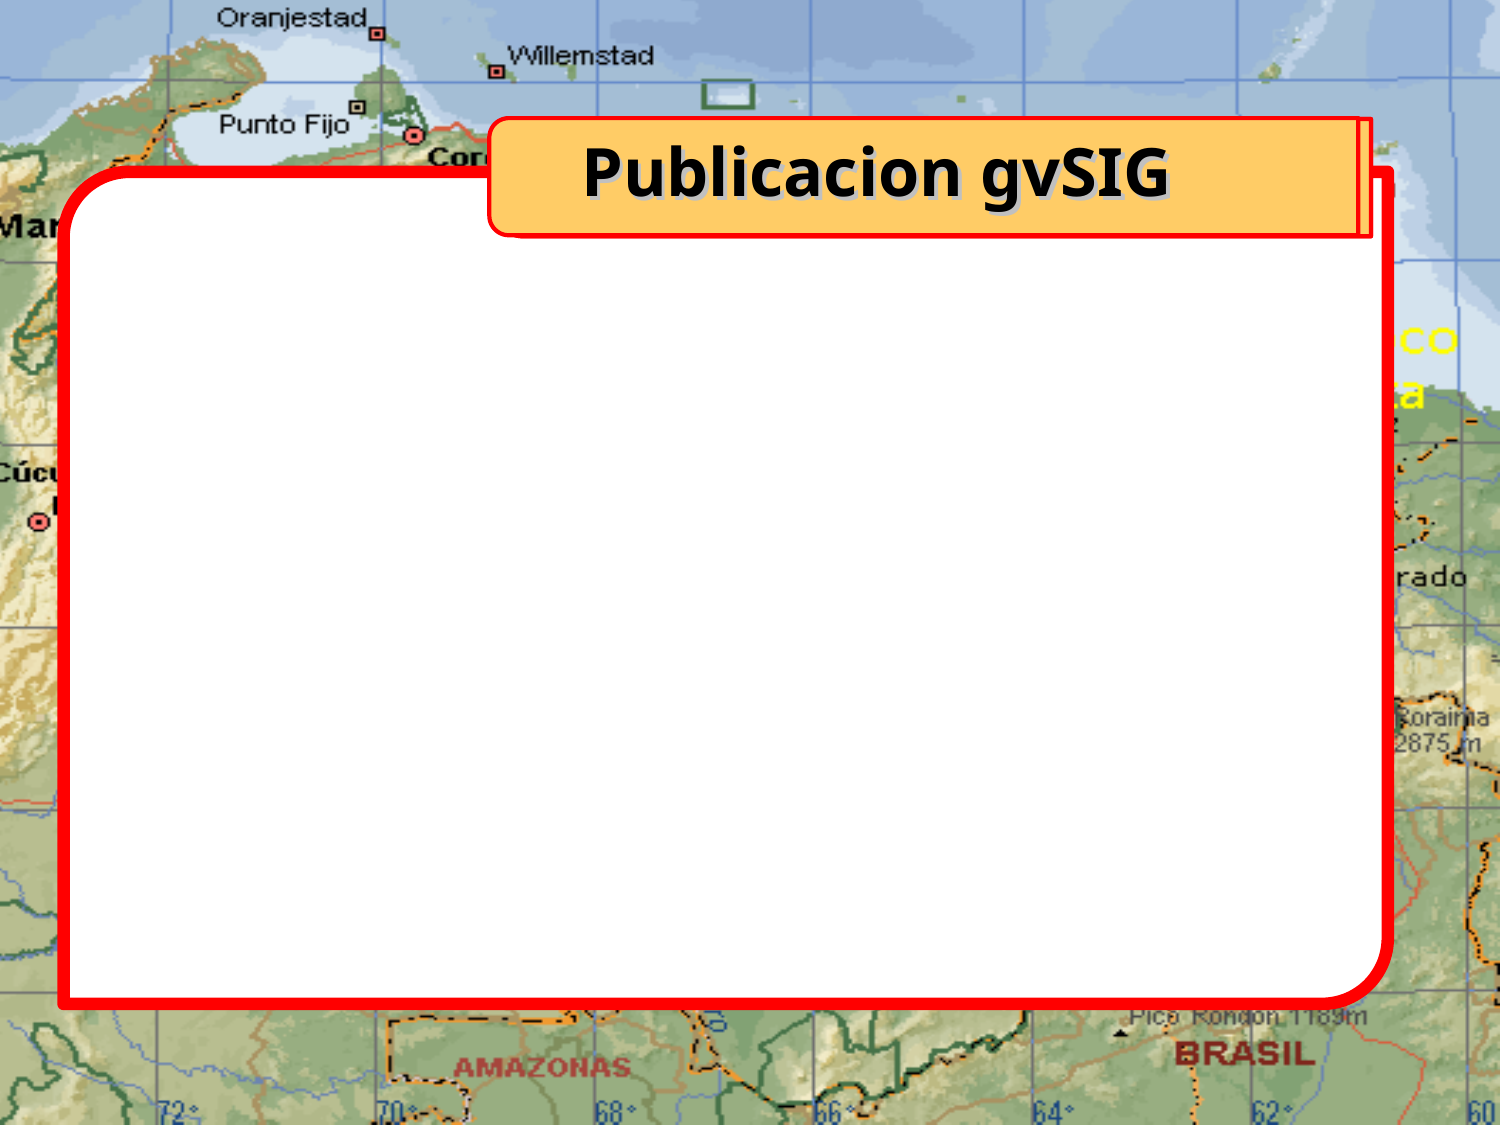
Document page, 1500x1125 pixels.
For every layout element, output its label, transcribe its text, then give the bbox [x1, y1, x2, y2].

picture [0, 0, 1500, 1125]
text_box Publicacion gvSIG [531, 118, 1418, 211]
text_box [63, 118, 1388, 1004]
